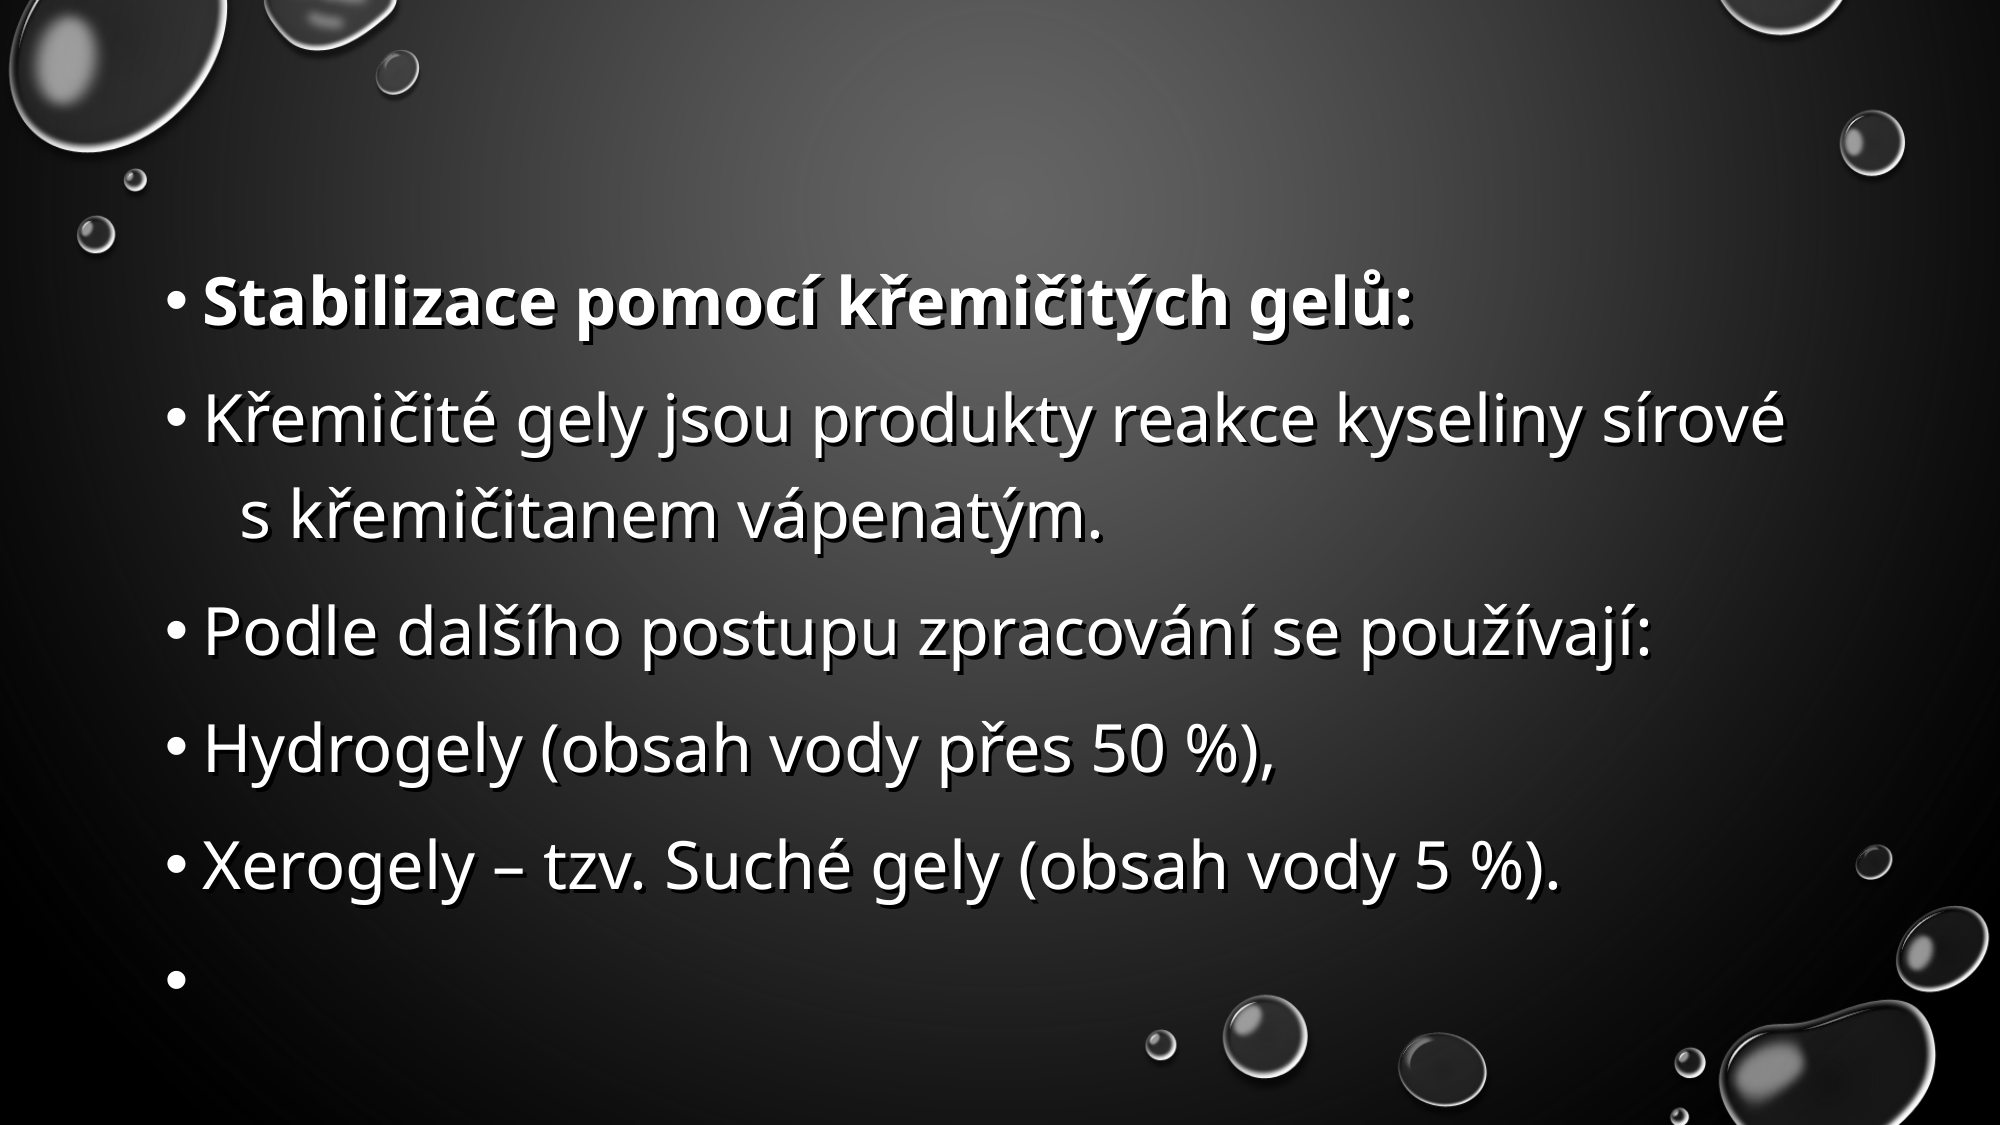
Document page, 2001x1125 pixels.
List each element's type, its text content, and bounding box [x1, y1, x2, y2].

list Stabilizace pomocí křemičitých gelů: Křemičité gely jsou produkty reakce kyseliny sírové s křemičitanem vápenatým. Podle dalšího postupu zpracování se používají: Hydrogely (obsah vody přes 50 %), Xerogely – tzv. Suché gely (obsah vody 5 %). [149, 235, 1850, 951]
title [149, 101, 1851, 364]
